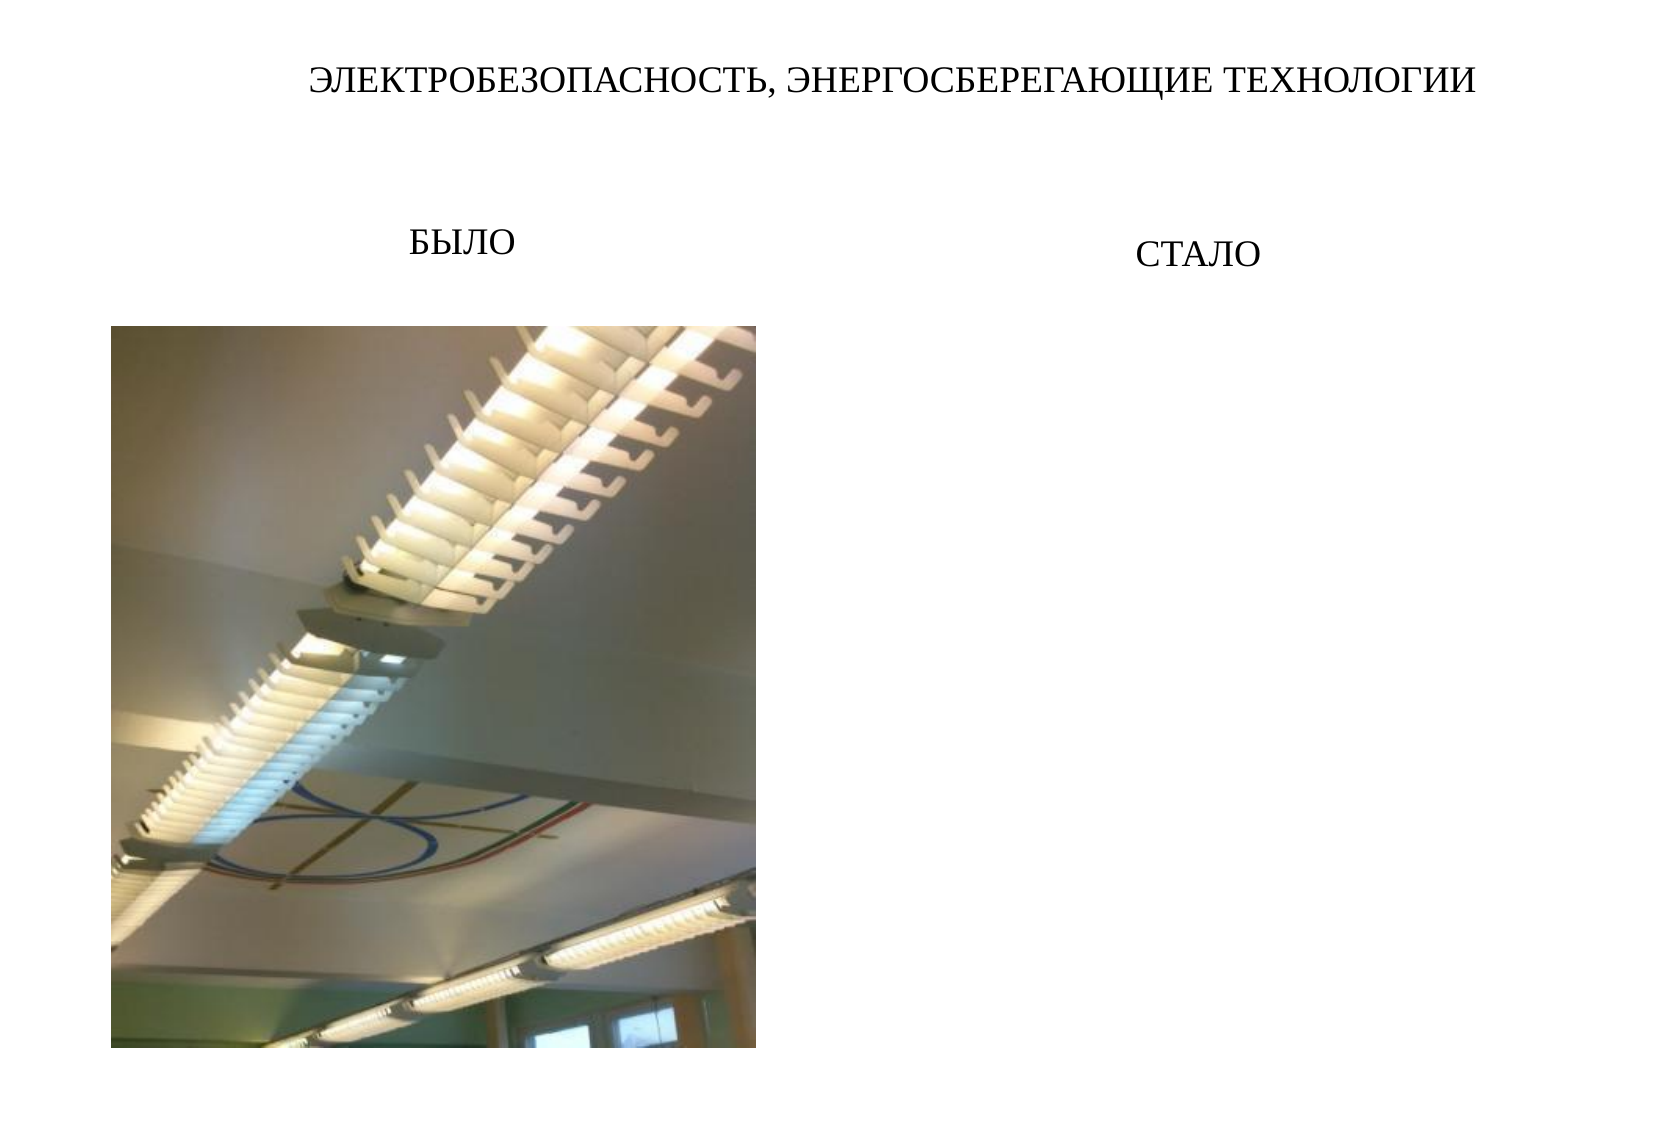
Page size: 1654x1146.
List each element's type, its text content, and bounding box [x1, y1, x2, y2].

picture [111, 326, 762, 1048]
text_box ЭЛЕКТРОБЕЗОПАСНОСТЬ, ЭНЕРГОСБЕРЕГАЮЩИЕ ТЕХНОЛОГИИ [240, 45, 1546, 110]
text_box БЫЛО [394, 210, 531, 270]
text_box СТАЛО [1121, 221, 1276, 281]
